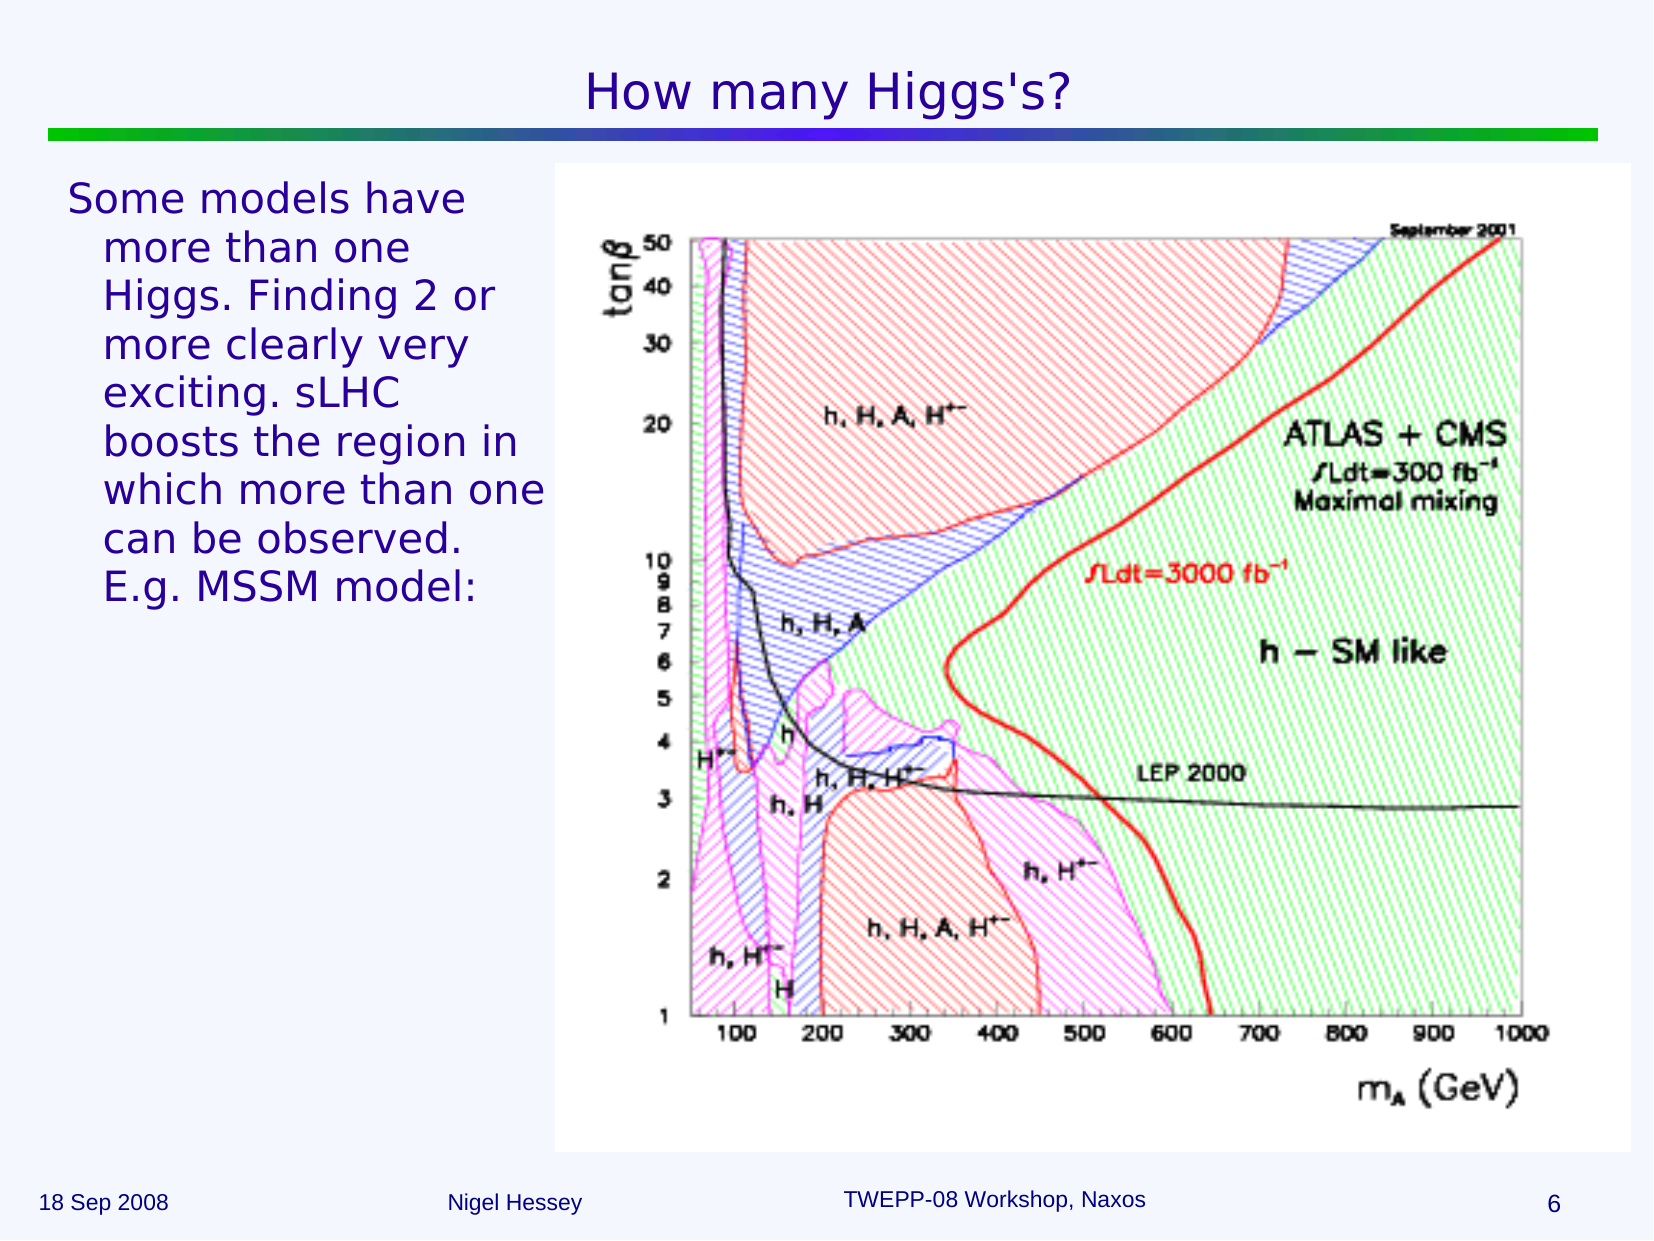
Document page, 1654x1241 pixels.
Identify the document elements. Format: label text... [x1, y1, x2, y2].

list Some models have more than one Higgs. Finding 2 or more clearly very exciting. sLHC boosts the region in which more than one can be observed. E.g. MSSM model: [49, 174, 548, 1127]
picture [1563, 128, 1598, 141]
title How many Higgs's? [95, 37, 1563, 146]
picture [555, 163, 1631, 1152]
picture [48, 128, 95, 141]
